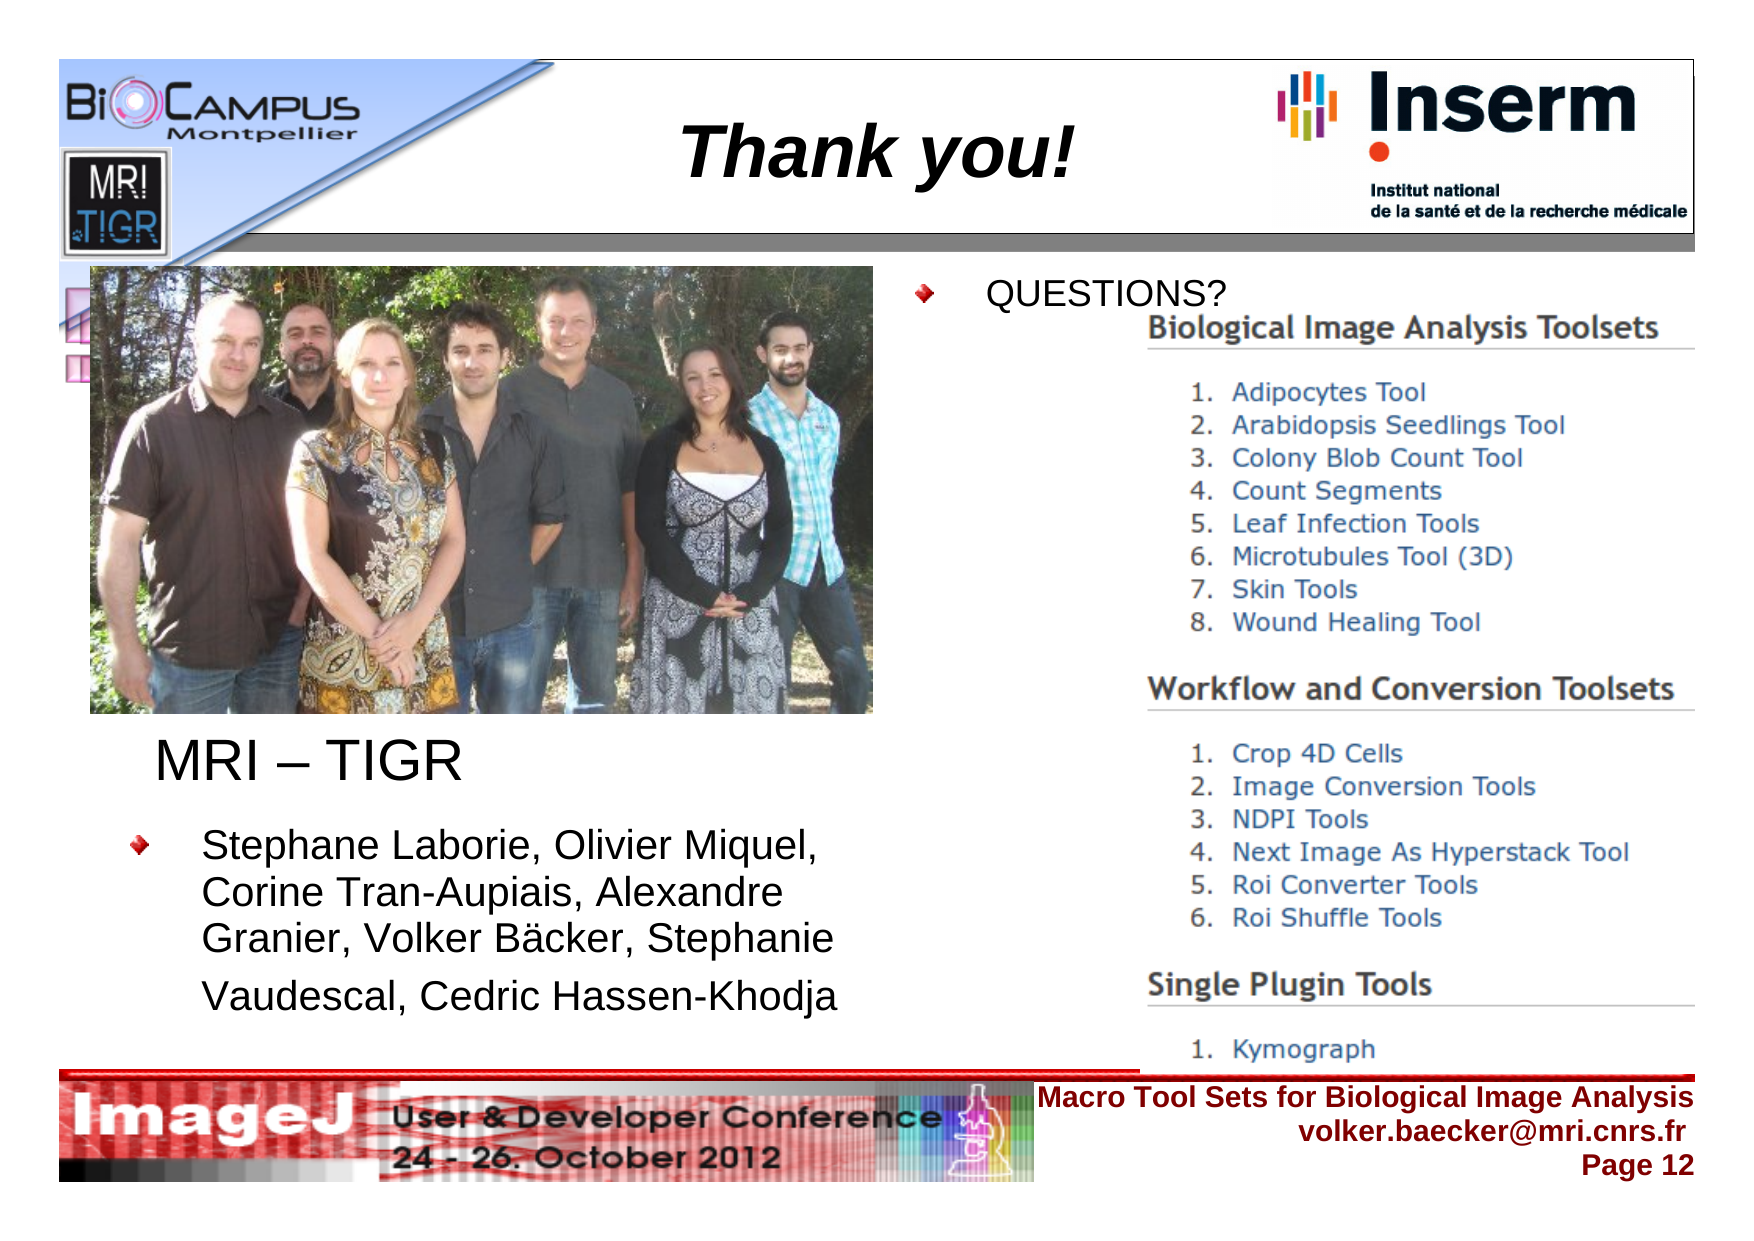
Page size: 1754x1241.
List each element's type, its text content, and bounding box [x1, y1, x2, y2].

list MRI – TIGR Stephane Laborie, Olivier Miquel, Corine Tran-Aupiais, Alexandre Granier, Volker Bäcker, Stephanie Vaudescal, Cedric Hassen-Khodja [71, 272, 864, 1055]
picture [59, 1055, 1695, 1182]
picture [59, 244, 873, 714]
title Thank you! [59, 59, 1695, 244]
list QUESTIONS? [903, 272, 1696, 1055]
